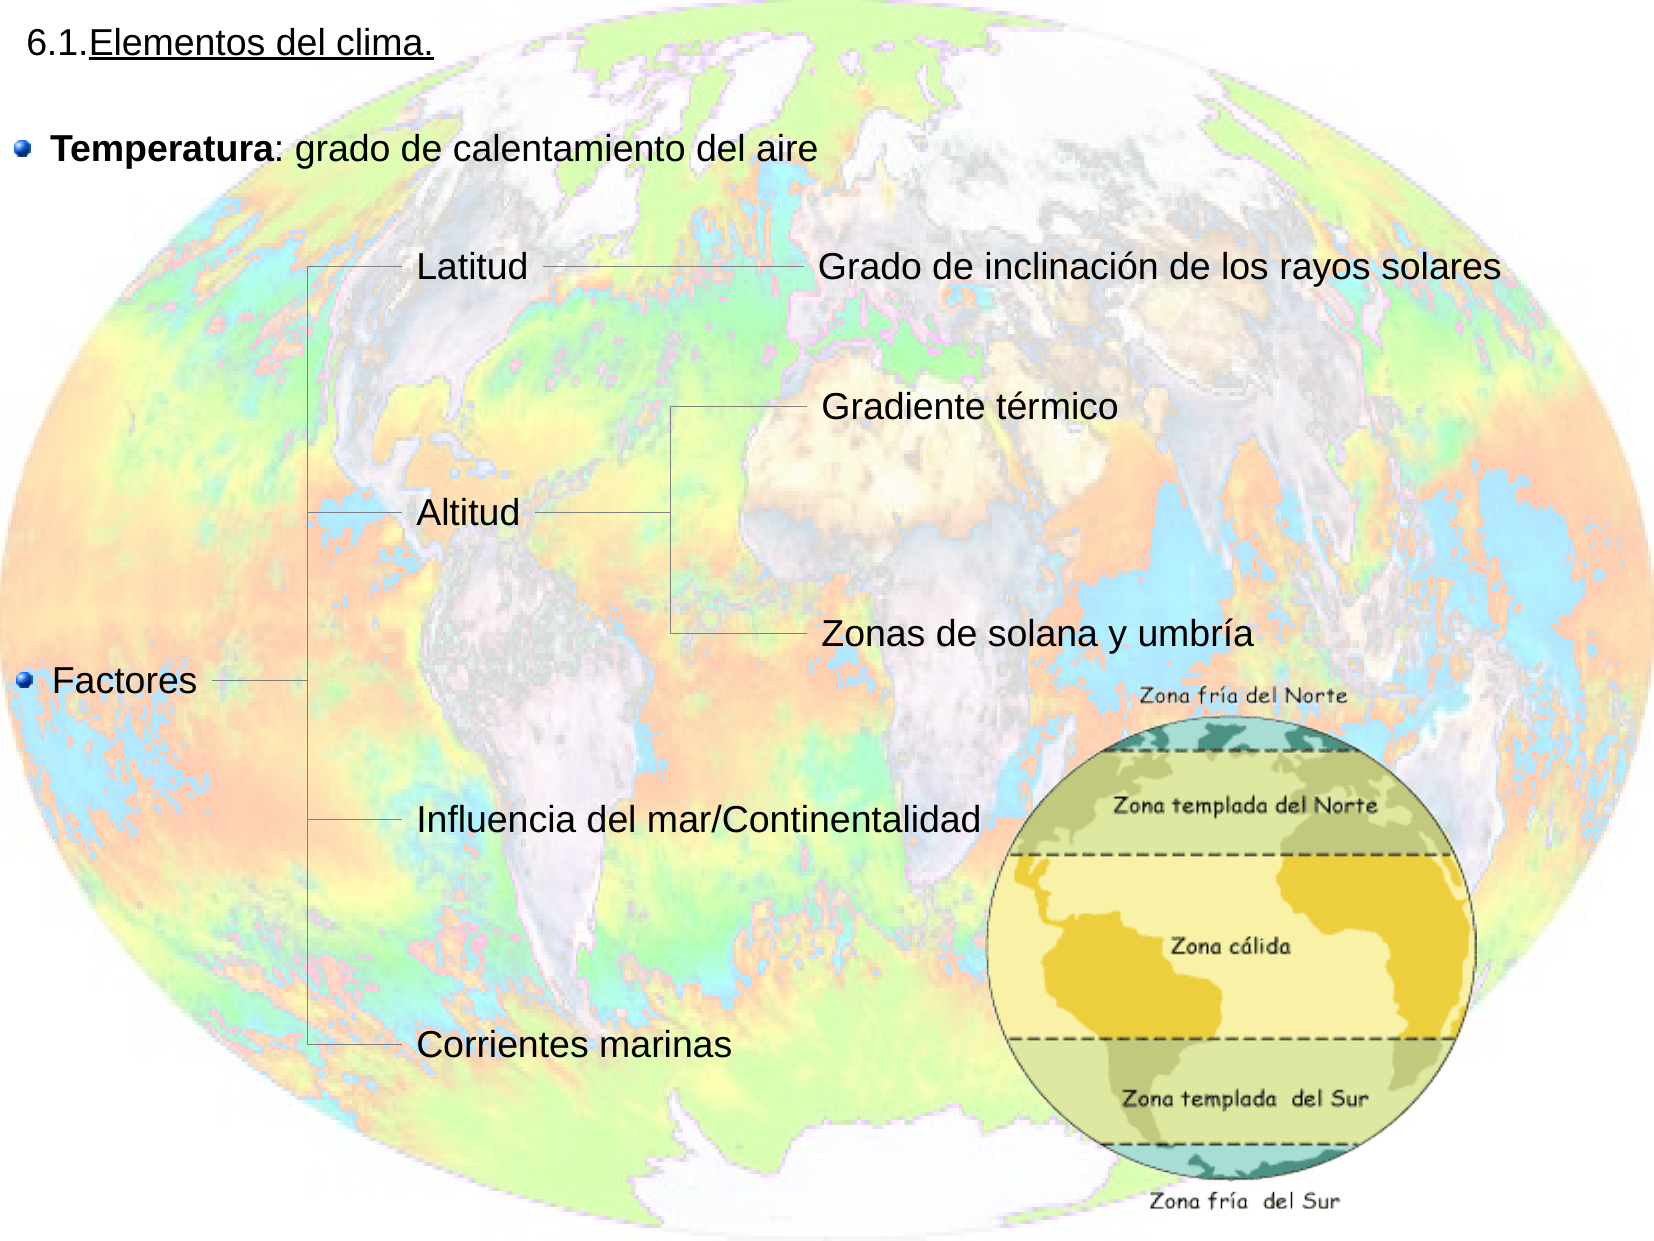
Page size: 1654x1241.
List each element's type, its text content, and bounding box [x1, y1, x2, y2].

text_box Altitud [401, 484, 536, 542]
text_box Grado de inclinación de los rayos solares [803, 238, 1517, 296]
text_box Latitud [401, 238, 544, 296]
text_box Corrientes marinas [401, 1015, 748, 1073]
text_box Influencia del mar/Continentalidad [401, 791, 985, 849]
text_box Factores [1, 651, 213, 709]
text_box Zonas de solana y umbría [806, 604, 1270, 662]
picture [0, 0, 1654, 1241]
text_box 6.1.Elementos del clima. [11, 14, 449, 71]
text_box Gradiente térmico [806, 377, 1134, 435]
text_box Temperatura: grado de calentamiento del aire [0, 120, 834, 179]
